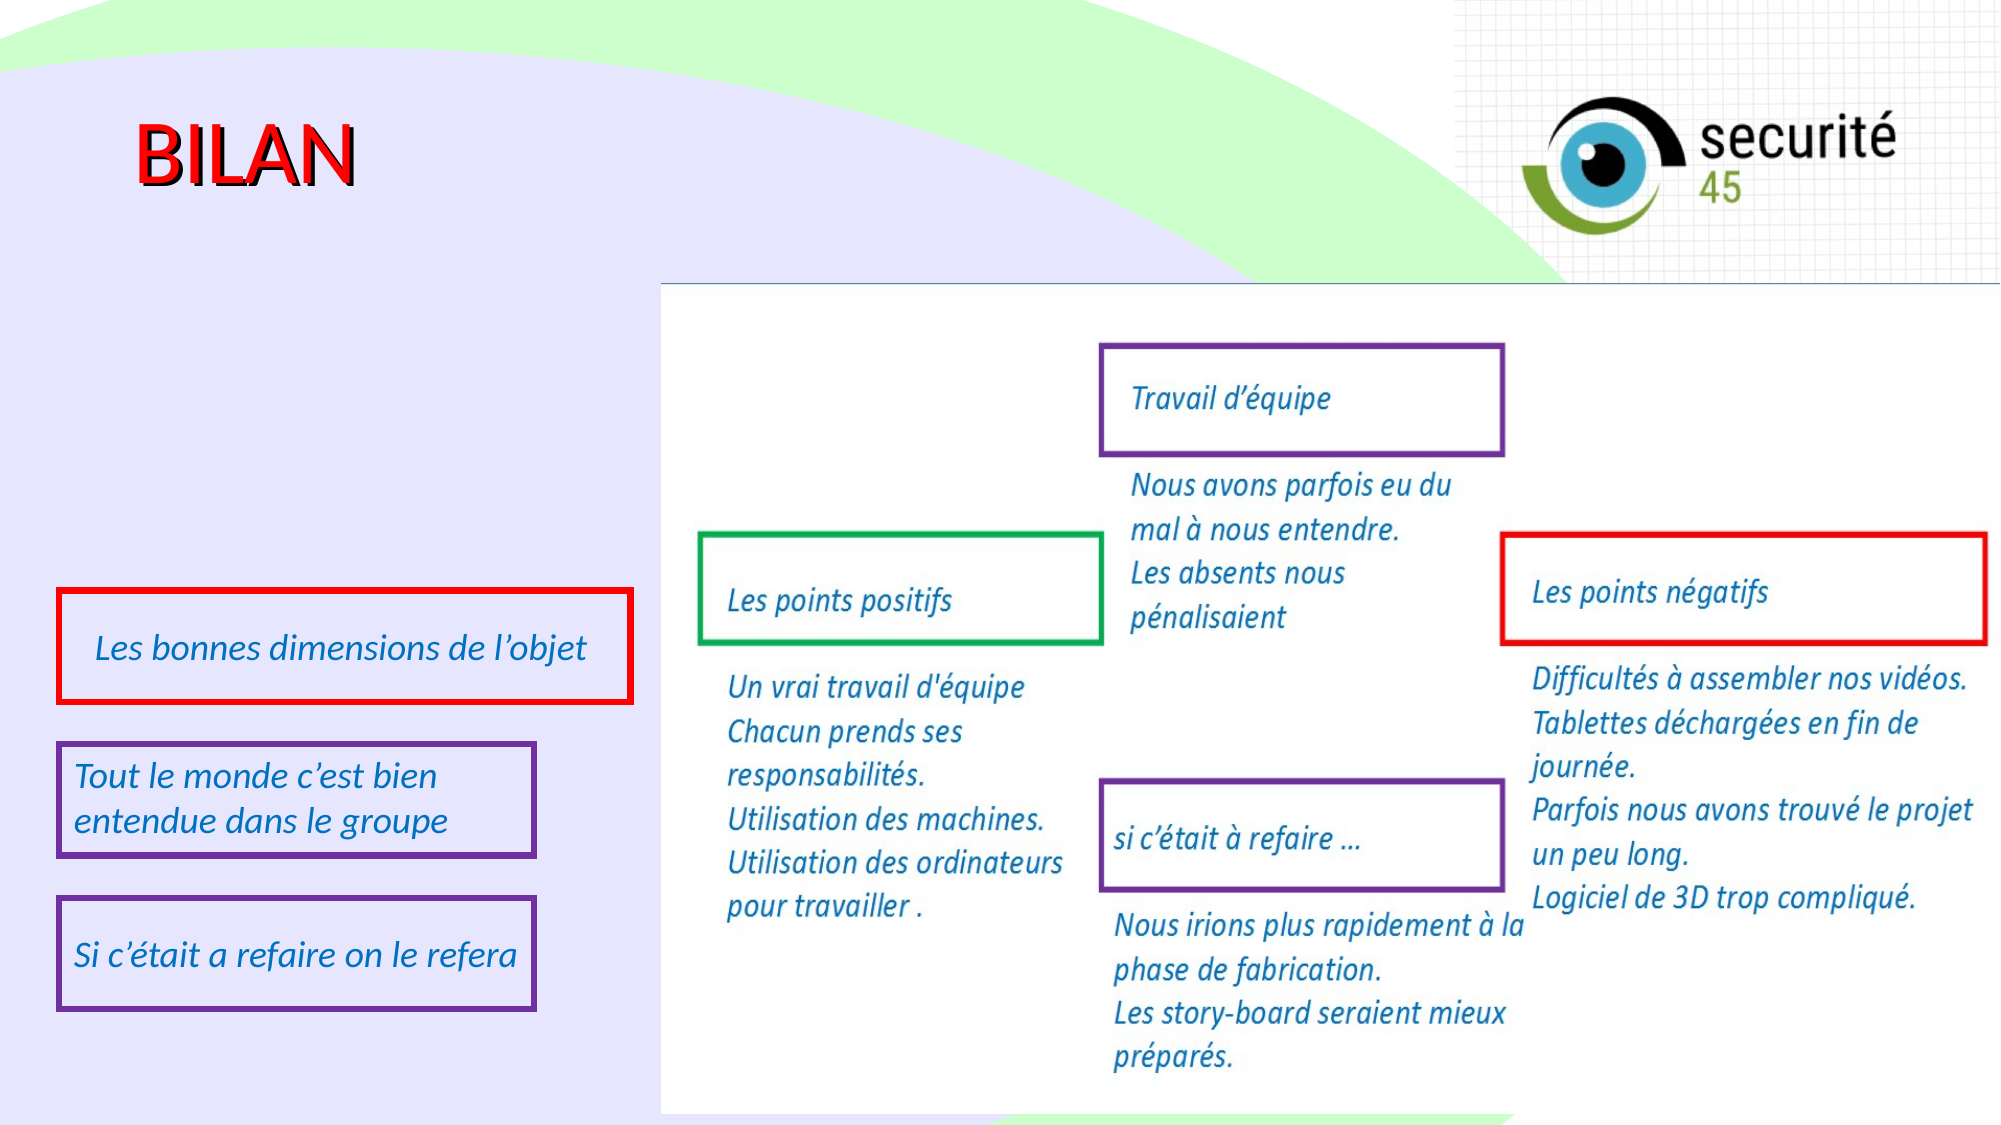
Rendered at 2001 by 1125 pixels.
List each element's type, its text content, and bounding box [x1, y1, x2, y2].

text_box Si c’était a refaire on le refera [59, 923, 589, 983]
text_box BILAN [118, 83, 1726, 211]
text_box Tout le monde c’est bien entendue dans le groupe [59, 744, 589, 849]
text_box Les bonnes dimensions de l’objet [80, 616, 610, 721]
picture [661, 0, 2000, 1114]
